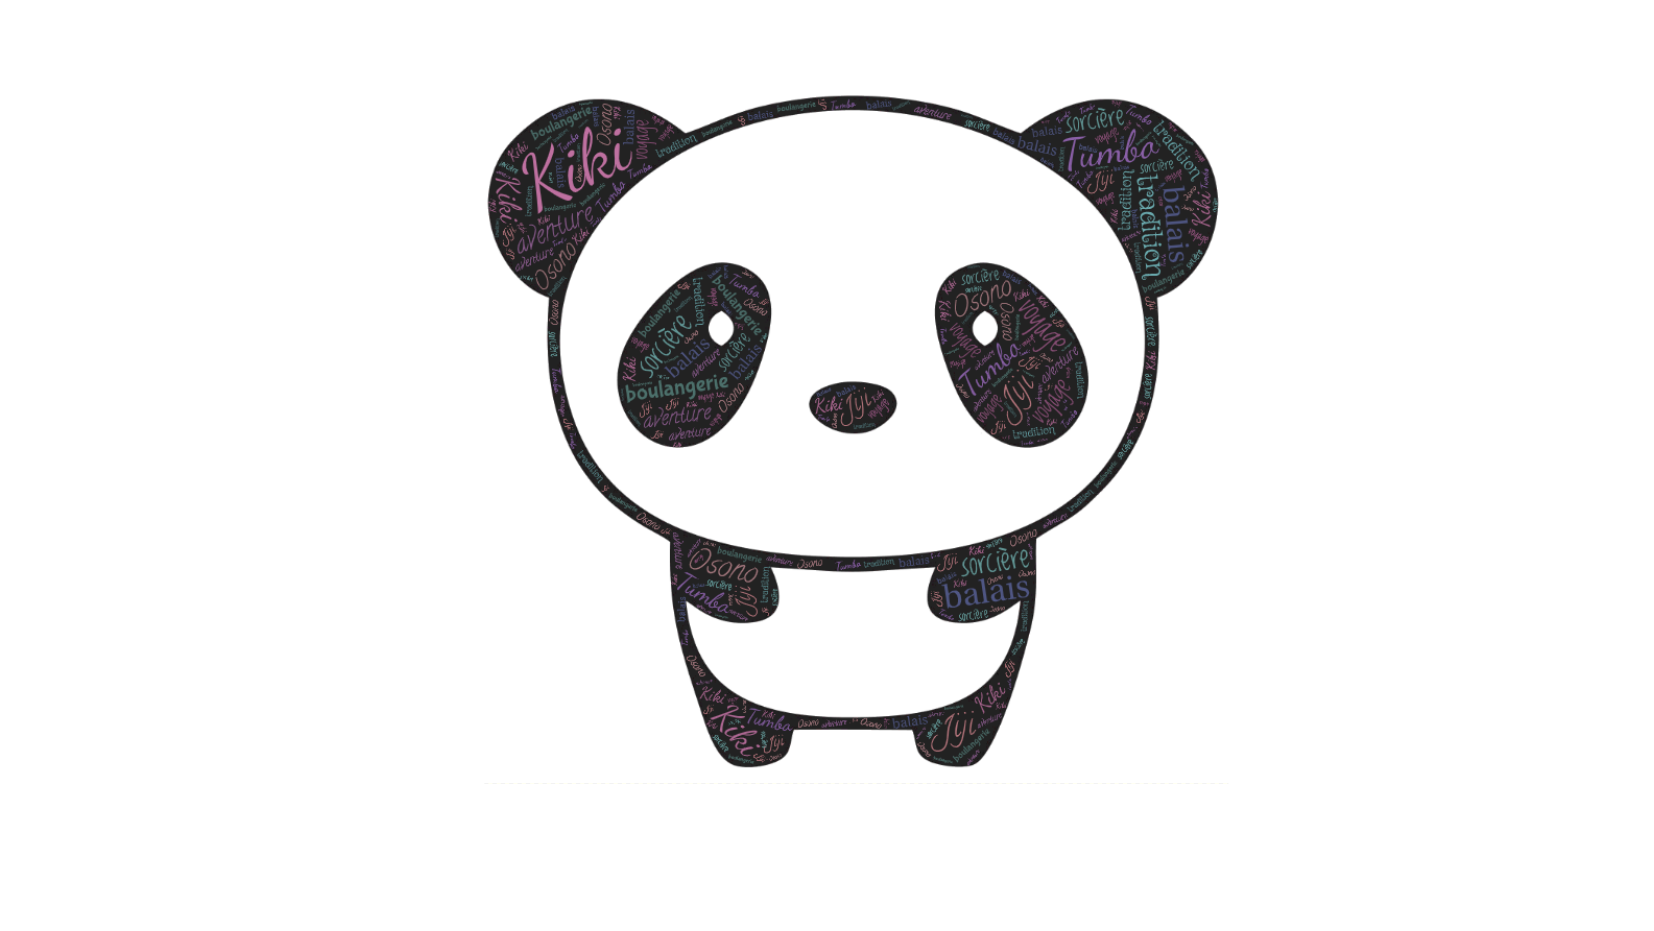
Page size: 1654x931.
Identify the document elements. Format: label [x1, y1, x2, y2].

picture [484, 82, 1229, 784]
